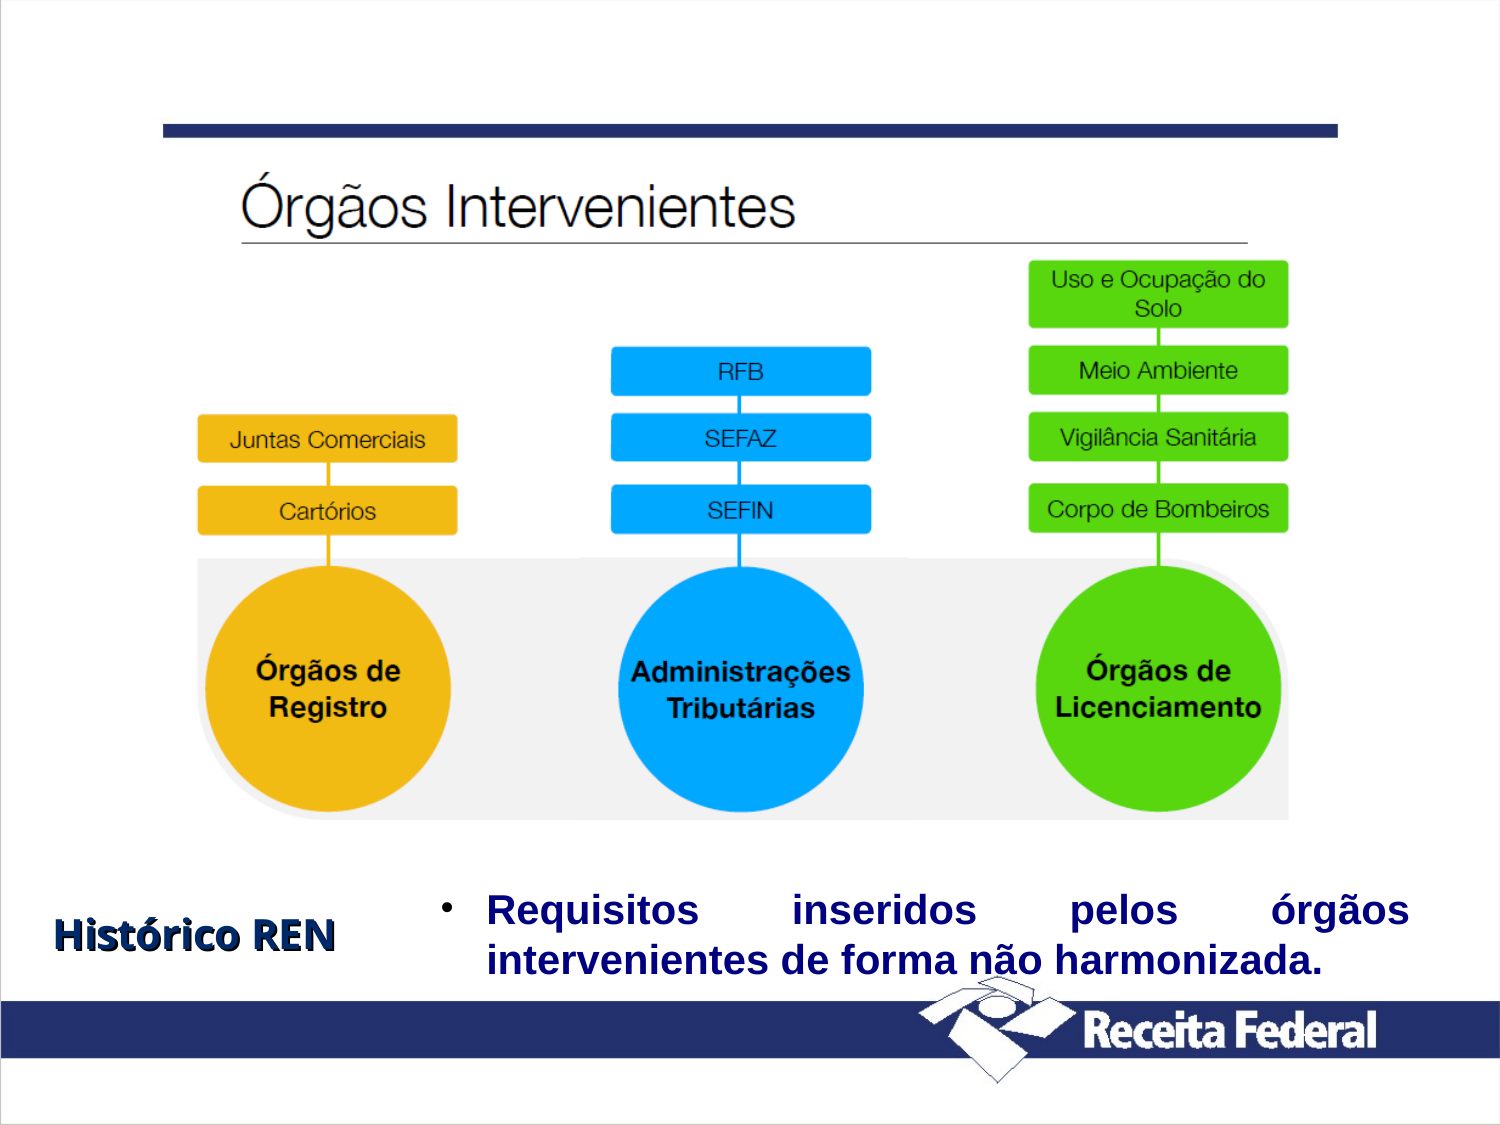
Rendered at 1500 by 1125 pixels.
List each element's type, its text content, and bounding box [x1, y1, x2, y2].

picture [0, 0, 1500, 1125]
text_box Requisitos inseridos pelos órgãos intervenientes de forma não harmonizada. [349, 874, 1426, 991]
text_box Histórico REN [37, 900, 349, 966]
chart [187, 149, 1310, 830]
